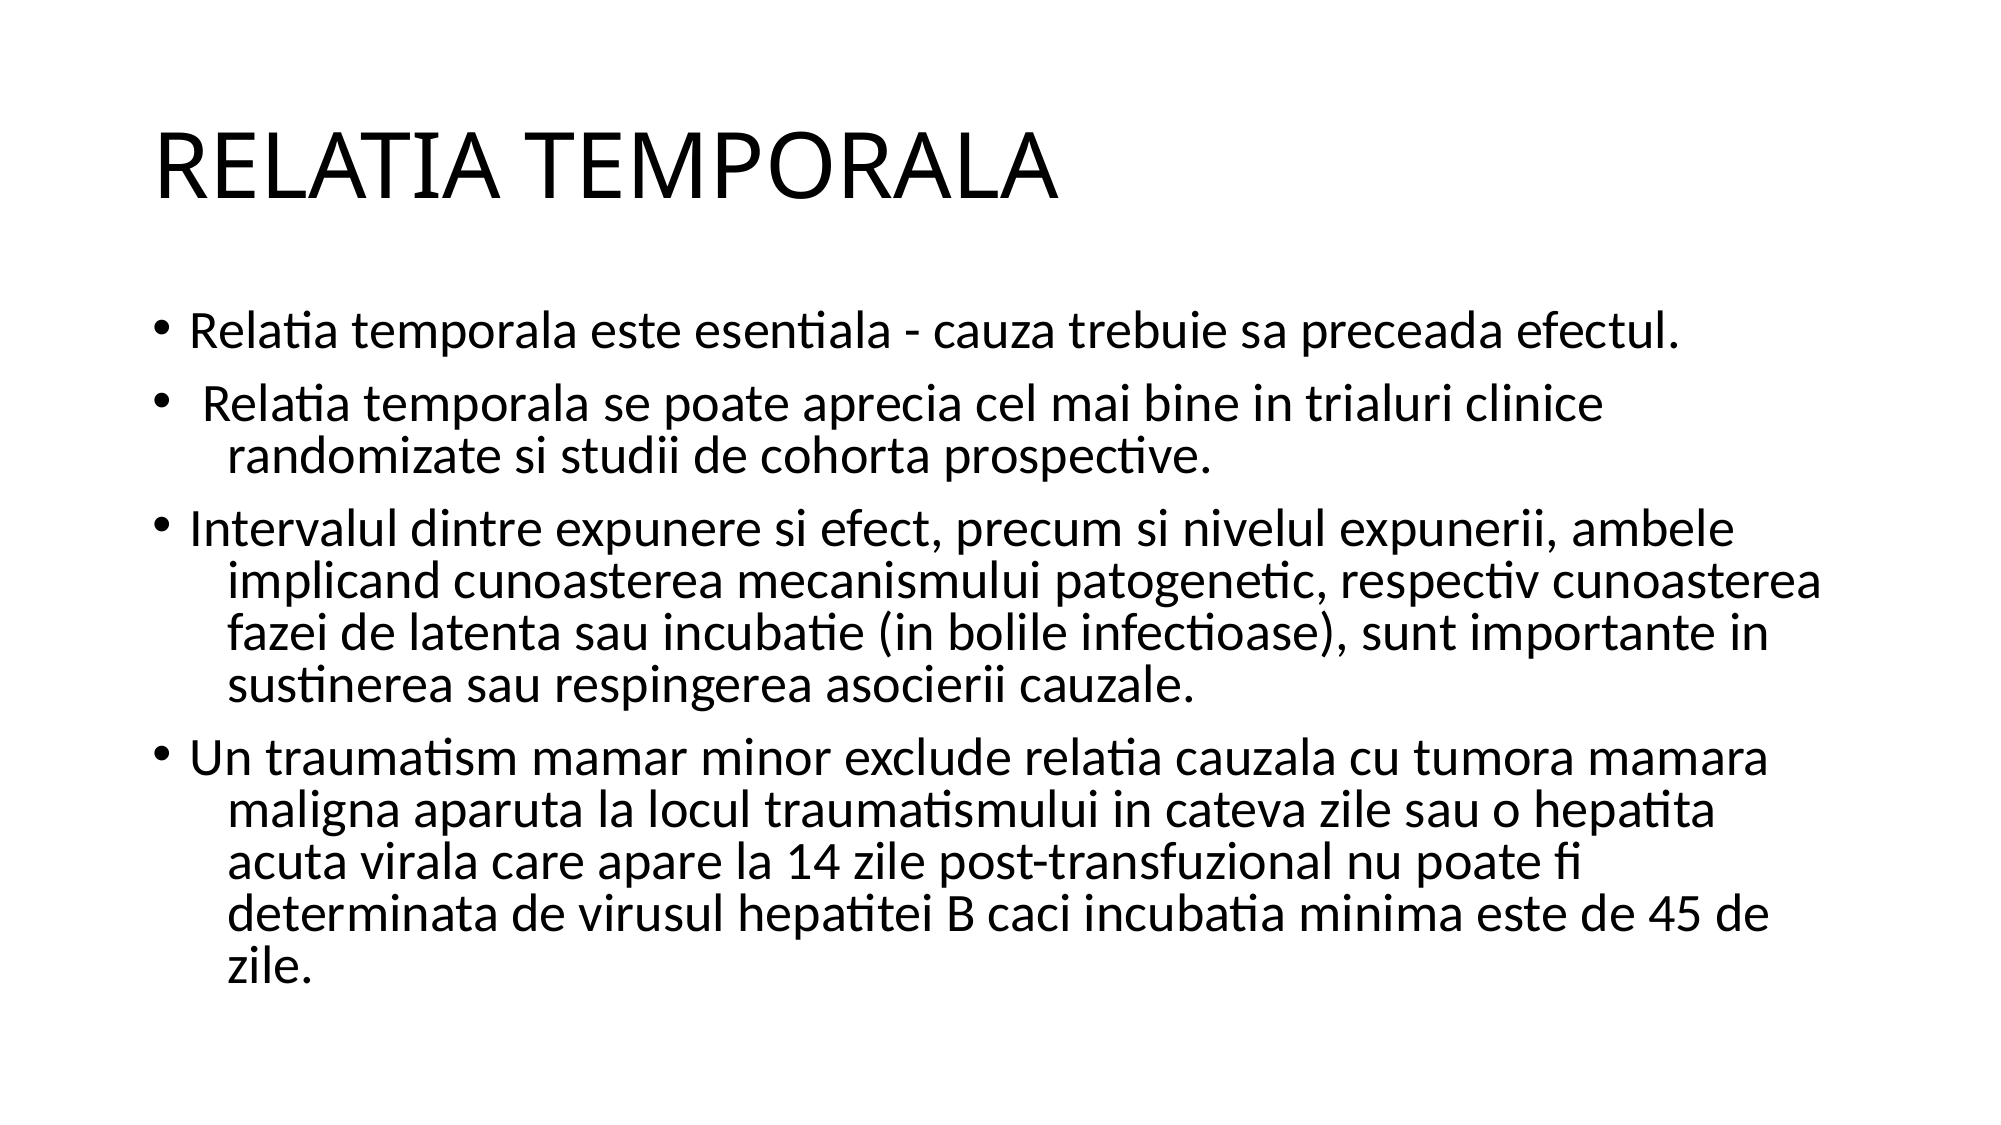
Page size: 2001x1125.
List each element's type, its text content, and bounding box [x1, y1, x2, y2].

list Relatia temporala este esentiala - cauza trebuie sa preceada efectul. Relatia temporala se poate aprecia cel mai bine in trialuri clinice randomizate si studii de cohorta prospective. Intervalul dintre expunere si efect, precum si nivelul expunerii, ambele implicand cunoasterea mecanismului patogenetic, respectiv cunoasterea fazei de latenta sau incubatie (in bolile infectioase), sunt importante in sustinerea sau respingerea asocierii cauzale. Un traumatism mamar minor exclude relatia cauzala cu tumora mamara maligna aparuta la locul traumatismului in cateva zile sau o hepatita acuta virala care apare la 14 zile post-transfuzional nu poate fi determinata de virusul hepatitei B caci incubatia minima este de 45 de zile. [137, 299, 1863, 1014]
title RELATIA TEMPORALA [137, 59, 1863, 278]
